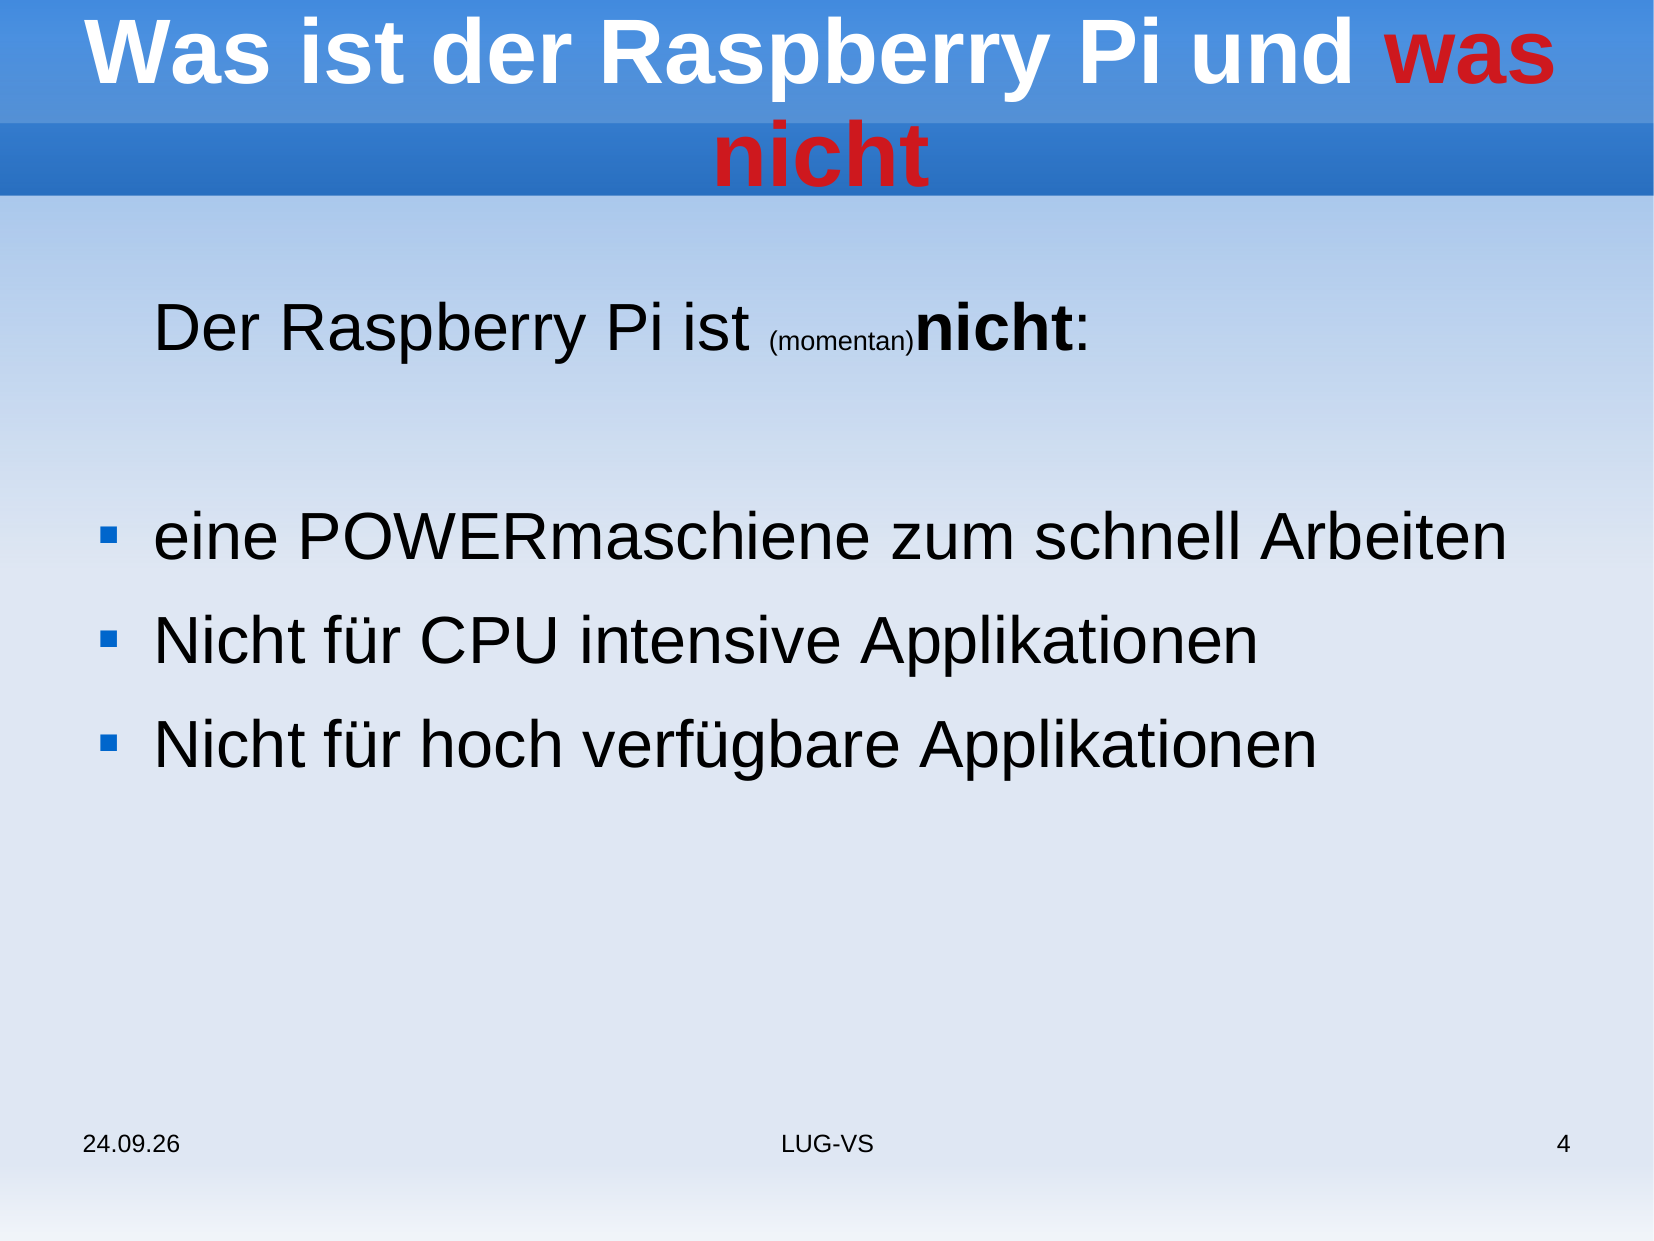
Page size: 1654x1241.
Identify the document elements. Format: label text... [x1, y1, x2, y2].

list Der Raspberry Pi ist (momentan)nicht: eine POWERmaschiene zum schnell Arbeiten Nicht für CPU intensive Applikationen Nicht für hoch verfügbare Applikationen [82, 290, 1571, 1109]
picture [0, 0, 1654, 1241]
title Was ist der Raspberry Pi und was nicht [76, 0, 1565, 208]
